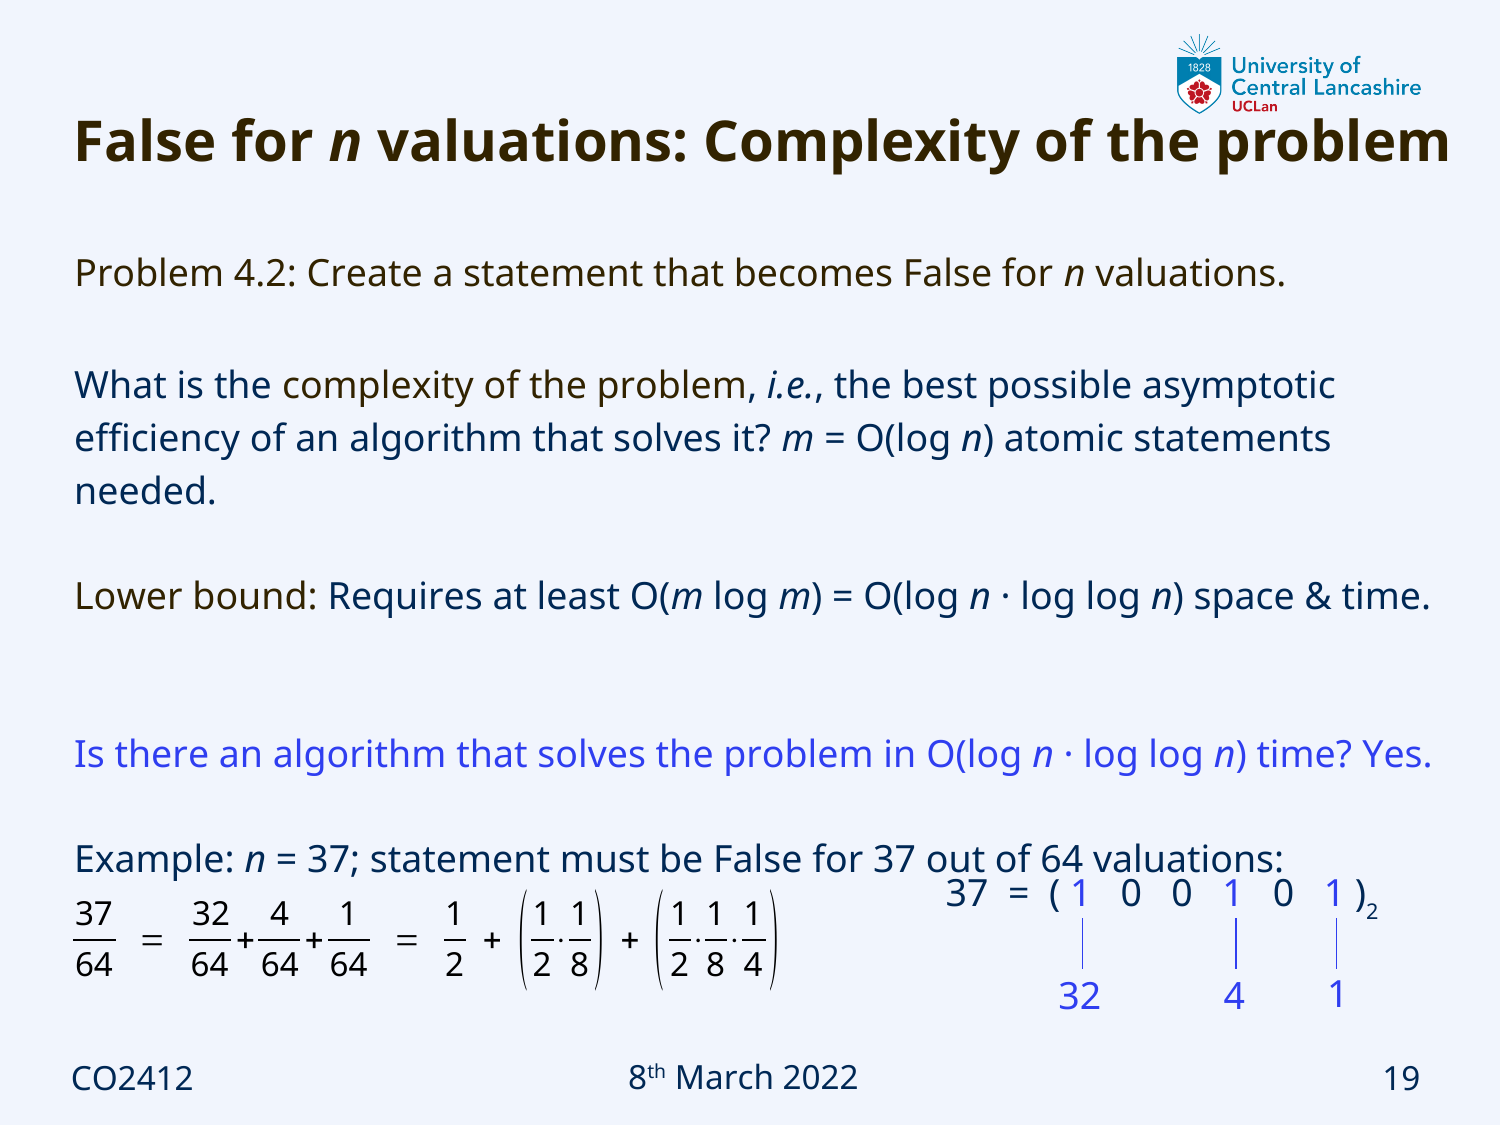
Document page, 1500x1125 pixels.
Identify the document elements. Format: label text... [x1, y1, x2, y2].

picture [1177, 34, 1421, 93]
text_box 1 [1312, 963, 1400, 1023]
text_box Problem 4.2: Create a statement that becomes False for n valuations. [59, 234, 1435, 341]
text_box 32 [1043, 964, 1131, 1025]
chart [65, 887, 786, 994]
title False for n valuations: Complexity of the problem [58, 93, 1475, 186]
text_box What is the complexity of the problem, i.e., the best possible asymptotic efficiency of an algorithm that solves it? m = O(log n) atomic statements needed. Lower bound: Requires at least O(m log m) = O(log n · log log n) space & time. Is there an algorithm that solves the problem in O(log n · log log n) time? Yes. Example: n = 37; statement must be False for 37 out of 64 valuations: [59, 346, 1471, 1033]
text_box 37 = ( 1 0 0 1 0 1 )2 [930, 862, 1415, 932]
text_box 4 [1208, 964, 1296, 1025]
